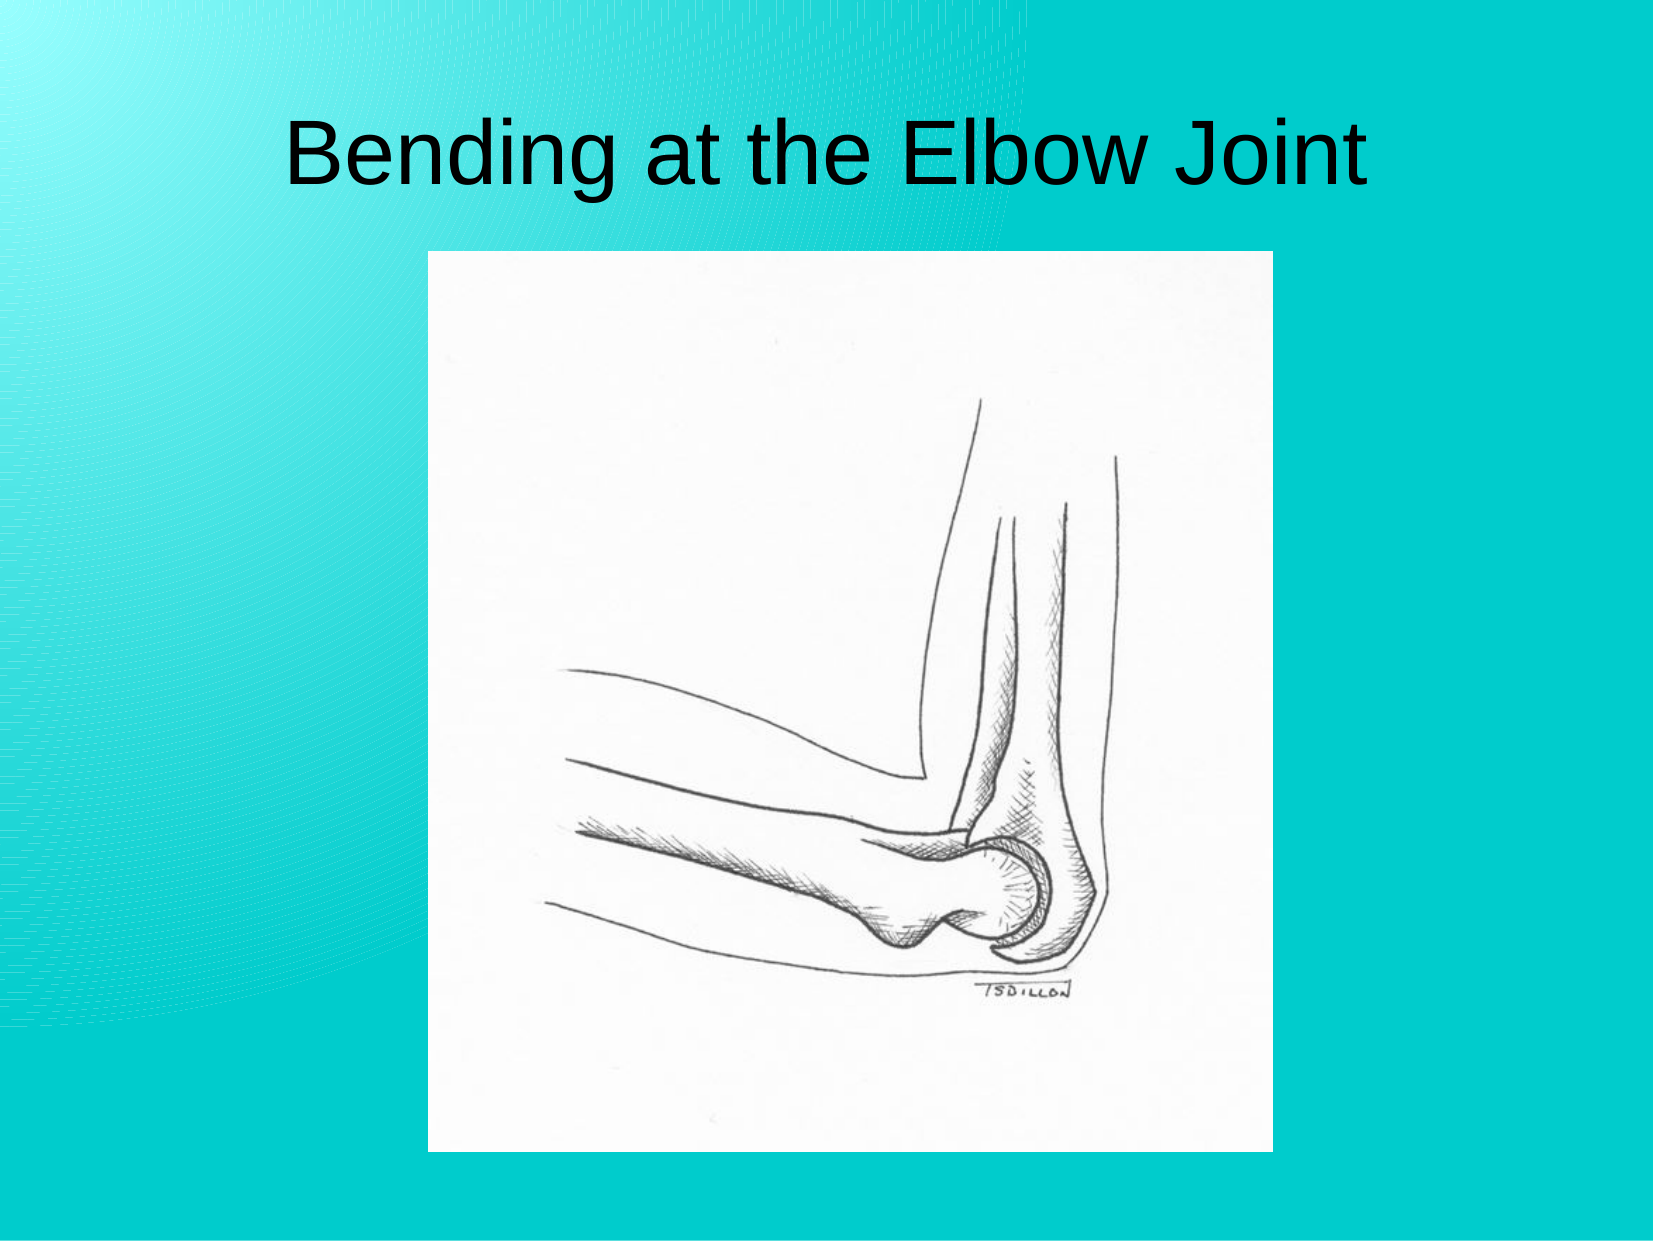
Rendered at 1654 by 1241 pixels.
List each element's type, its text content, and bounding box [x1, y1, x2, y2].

picture [428, 251, 1273, 1152]
title Bending at the Elbow Joint [82, 49, 1571, 257]
